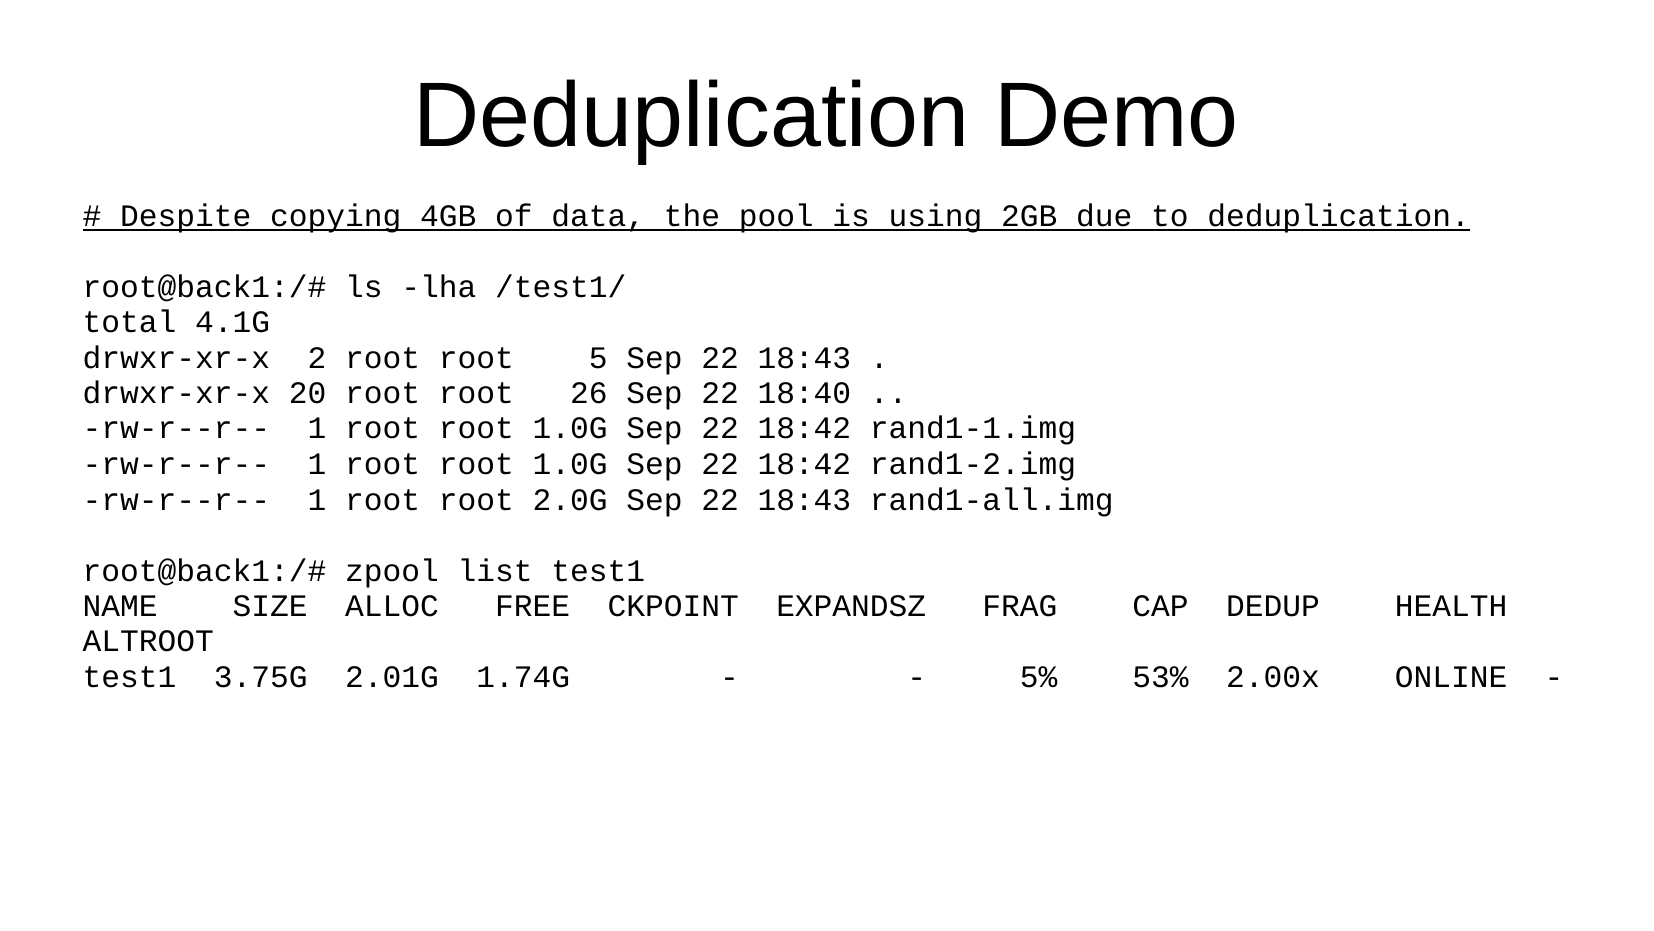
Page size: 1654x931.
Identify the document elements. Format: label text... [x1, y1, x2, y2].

subtitle # Despite copying 4GB of data, the pool is using 2GB due to deduplication. root@back1:/# ls -lha /test1/ total 4.1G drwxr-xr-x 2 root root 5 Sep 22 18:43 . drwxr-xr-x 20 root root 26 Sep 22 18:40 .. -rw-r--r-- 1 root root 1.0G Sep 22 18:42 rand1-1.img -rw-r--r-- 1 root root 1.0G Sep 22 18:42 rand1-2.img -rw-r--r-- 1 root root 2.0G Sep 22 18:43 rand1-all.img root@back1:/# zpool list test1 NAME SIZE ALLOC FREE CKPOINT EXPANDSZ FRAG CAP DEDUP HEALTH ALTROOT test1 3.75G 2.01G 1.74G - - 5% 53% 2.00x ONLINE - [82, 200, 1571, 773]
title Deduplication Demo [82, 37, 1571, 193]
